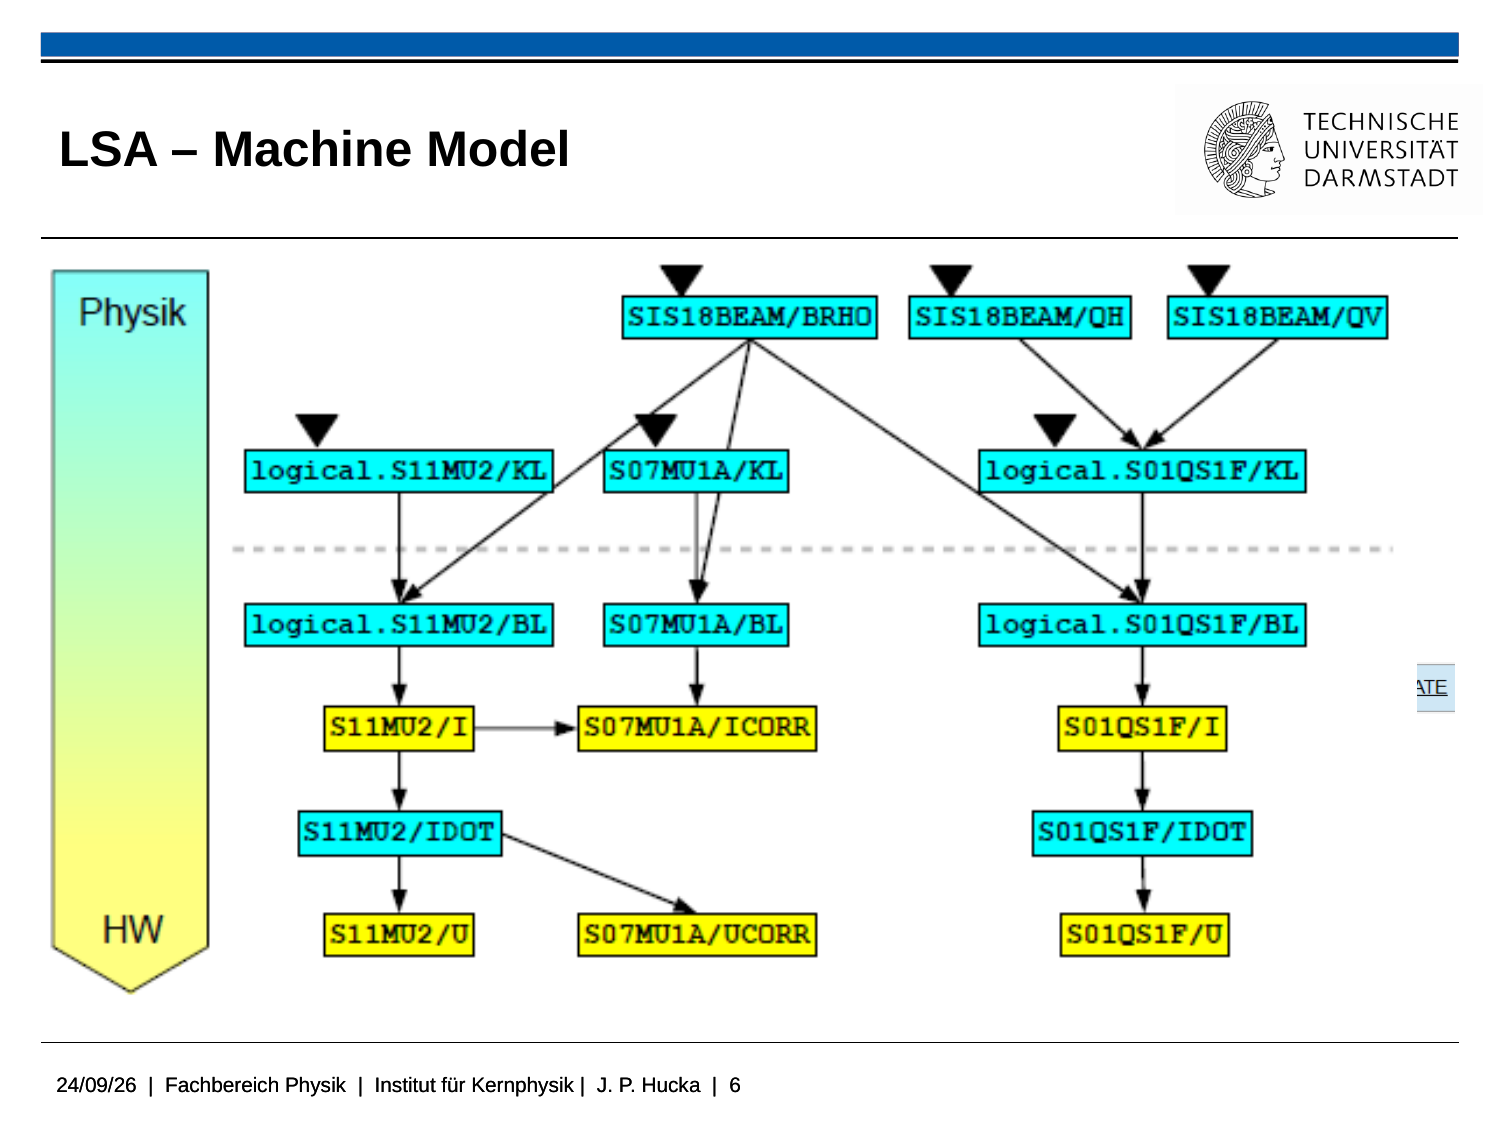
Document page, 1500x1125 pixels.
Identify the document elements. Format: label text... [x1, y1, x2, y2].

picture [1175, 84, 1483, 215]
title LSA – Machine Model [59, 80, 1149, 218]
picture [35, 254, 1455, 1002]
